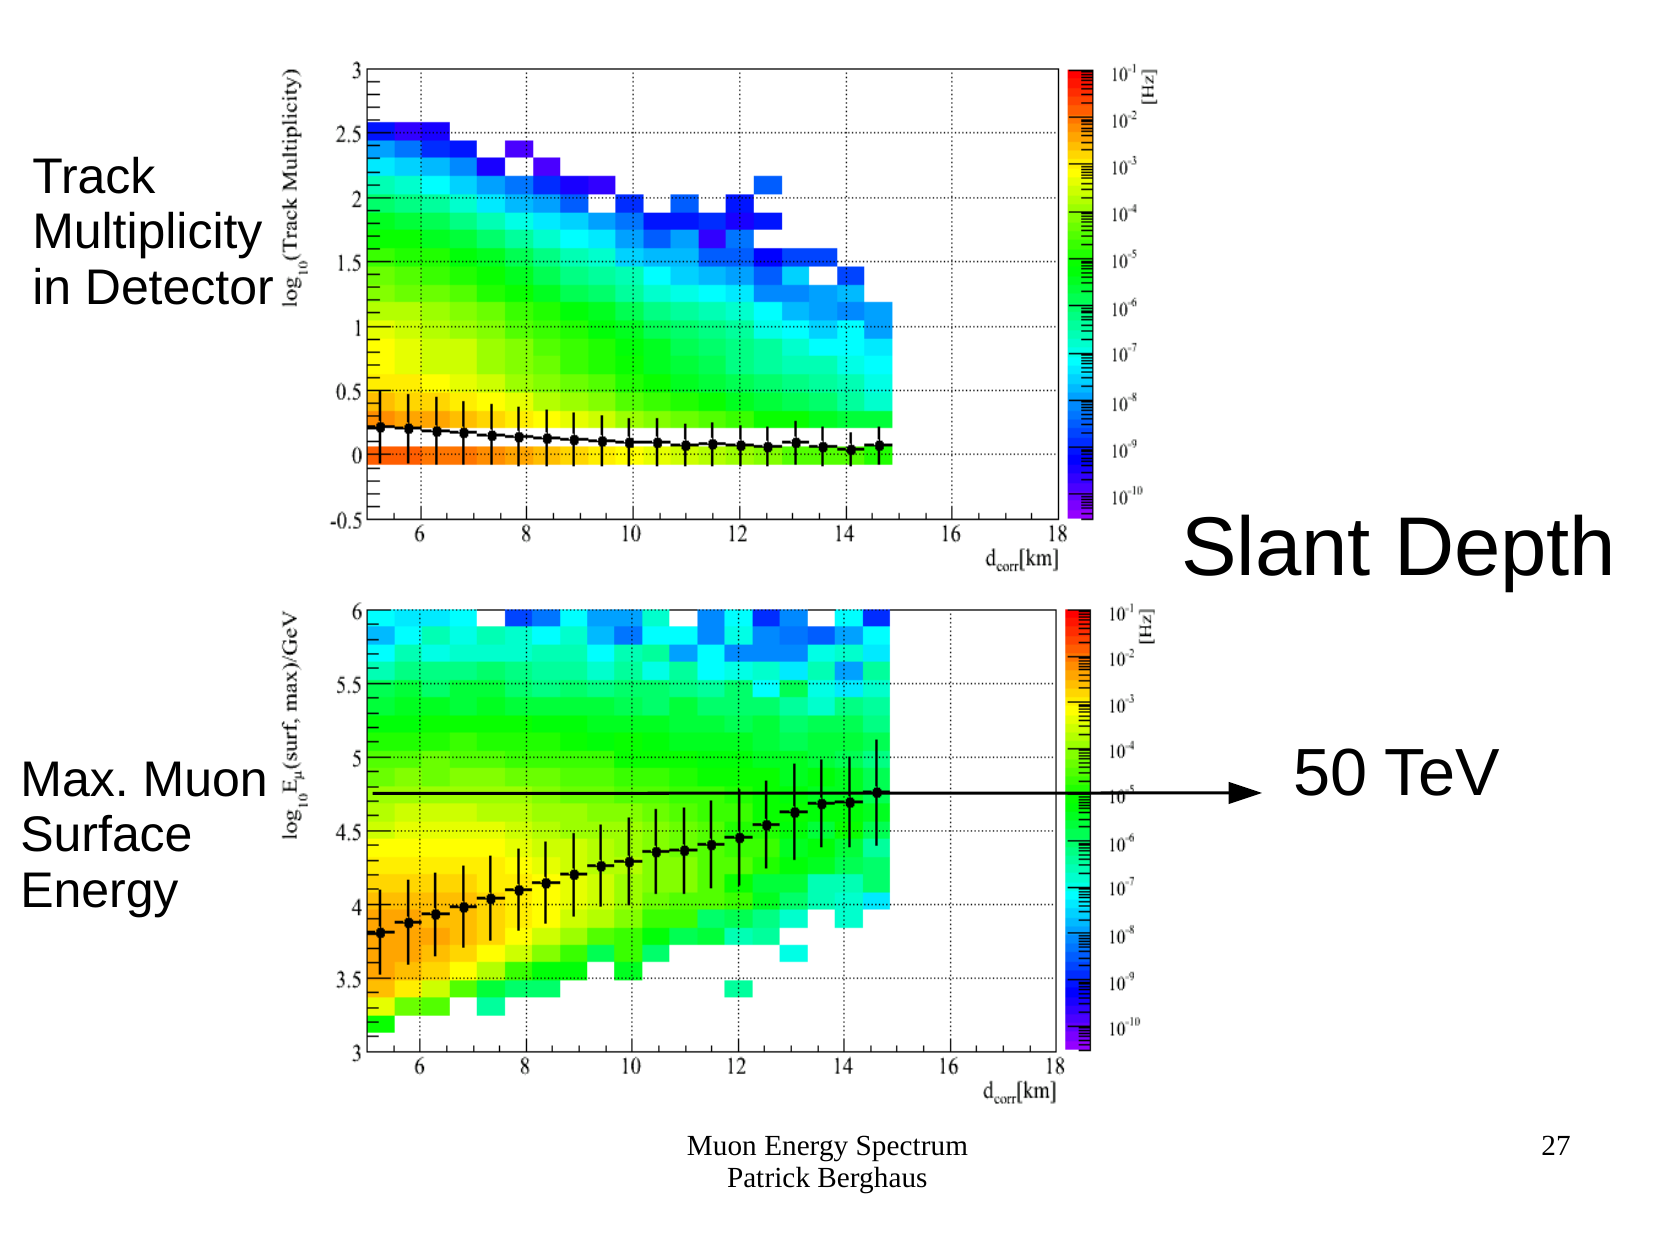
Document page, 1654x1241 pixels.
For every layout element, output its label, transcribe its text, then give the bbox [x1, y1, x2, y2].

text_box Slant Depth [1166, 492, 1632, 632]
picture [271, 43, 1172, 1126]
text_box 50 TeV [1278, 728, 1518, 843]
text_box Max. Muon Surface Energy [5, 743, 283, 981]
text_box Track Multiplicity in Detector [17, 140, 288, 379]
